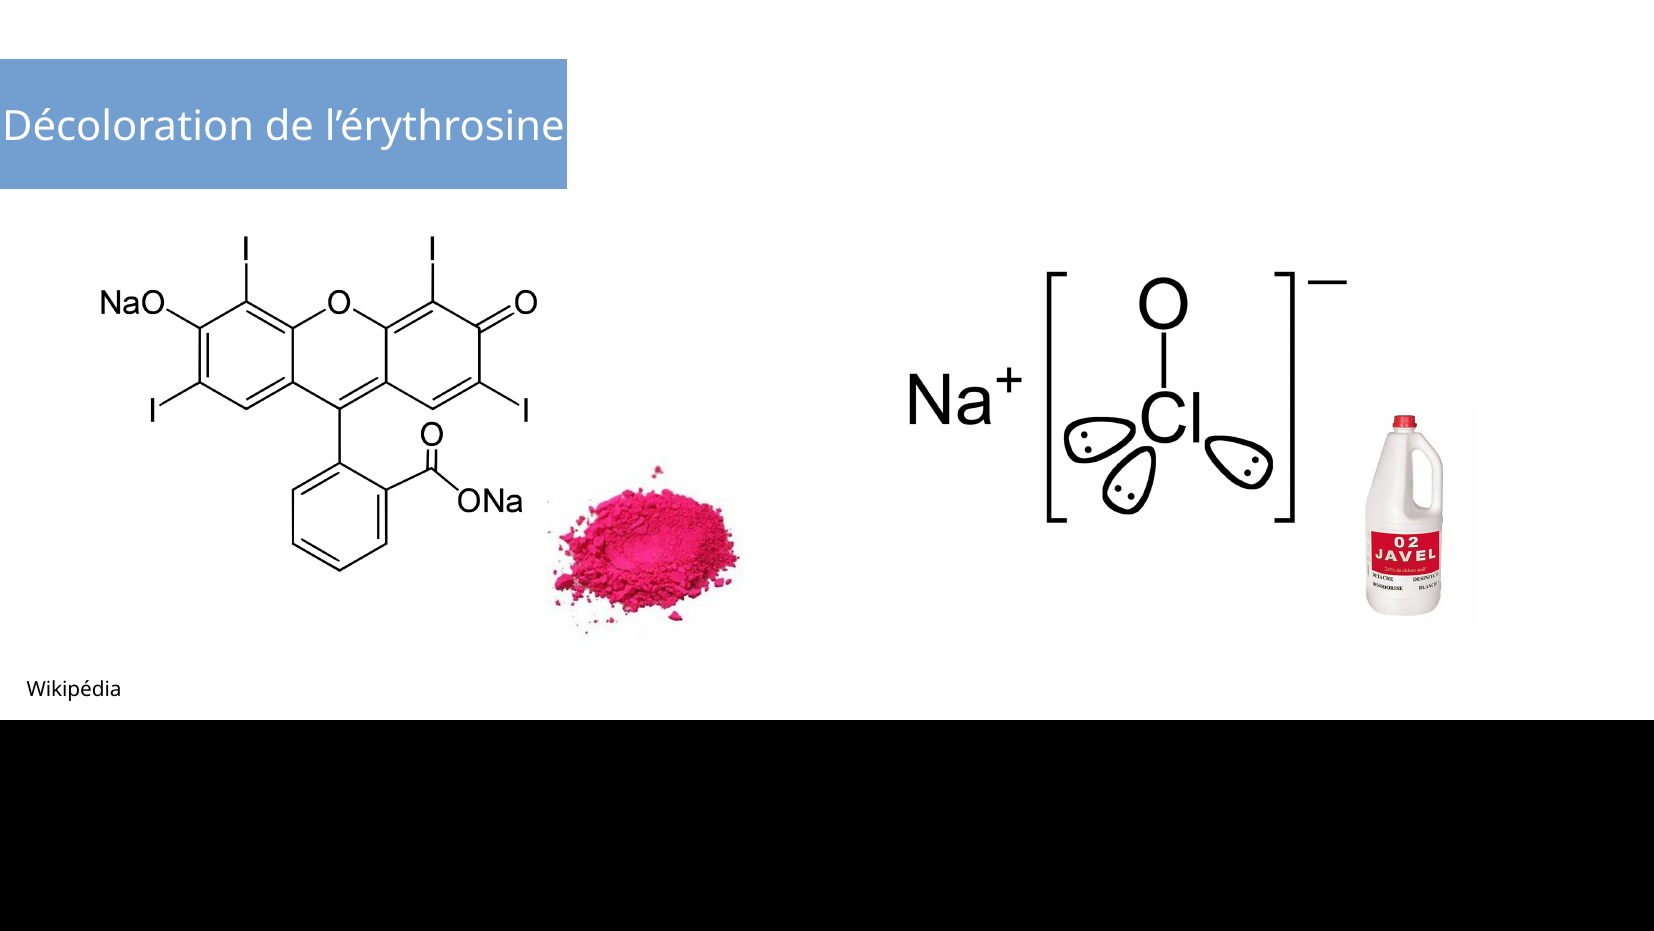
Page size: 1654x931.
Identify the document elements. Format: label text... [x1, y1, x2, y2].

picture [94, 229, 544, 579]
picture [897, 259, 1478, 626]
text_box Décoloration de l’érythrosine [0, 59, 567, 189]
text_box Wikipédia [11, 667, 128, 709]
text_box [0, 720, 1654, 931]
picture [547, 448, 745, 646]
